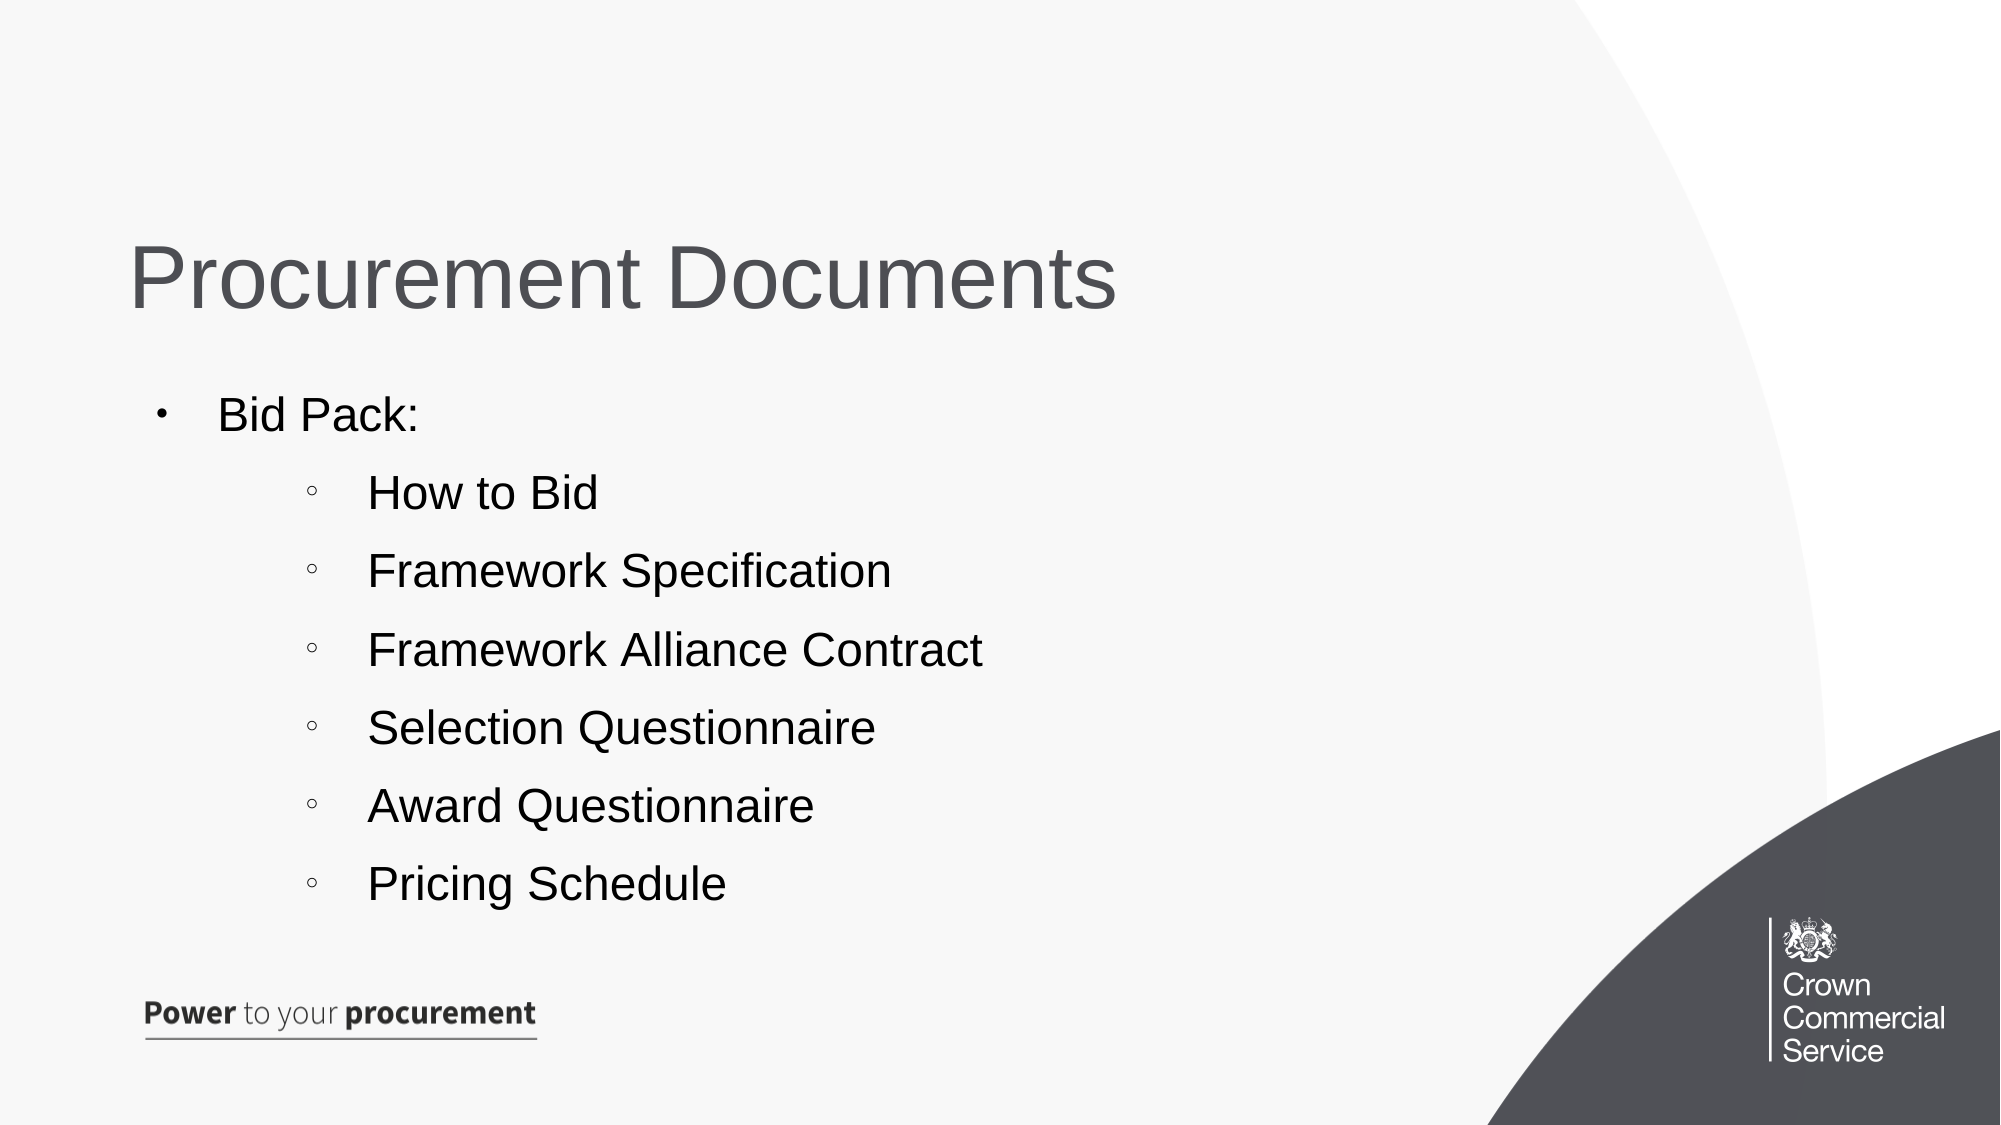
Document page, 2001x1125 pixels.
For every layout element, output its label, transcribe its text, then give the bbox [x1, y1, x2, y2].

subtitle Bid Pack: How to Bid Framework Specification Framework Alliance Contract Selection Questionnaire Award Questionnaire Pricing Schedule [128, 383, 1465, 1063]
title Procurement Documents [128, 219, 1922, 358]
